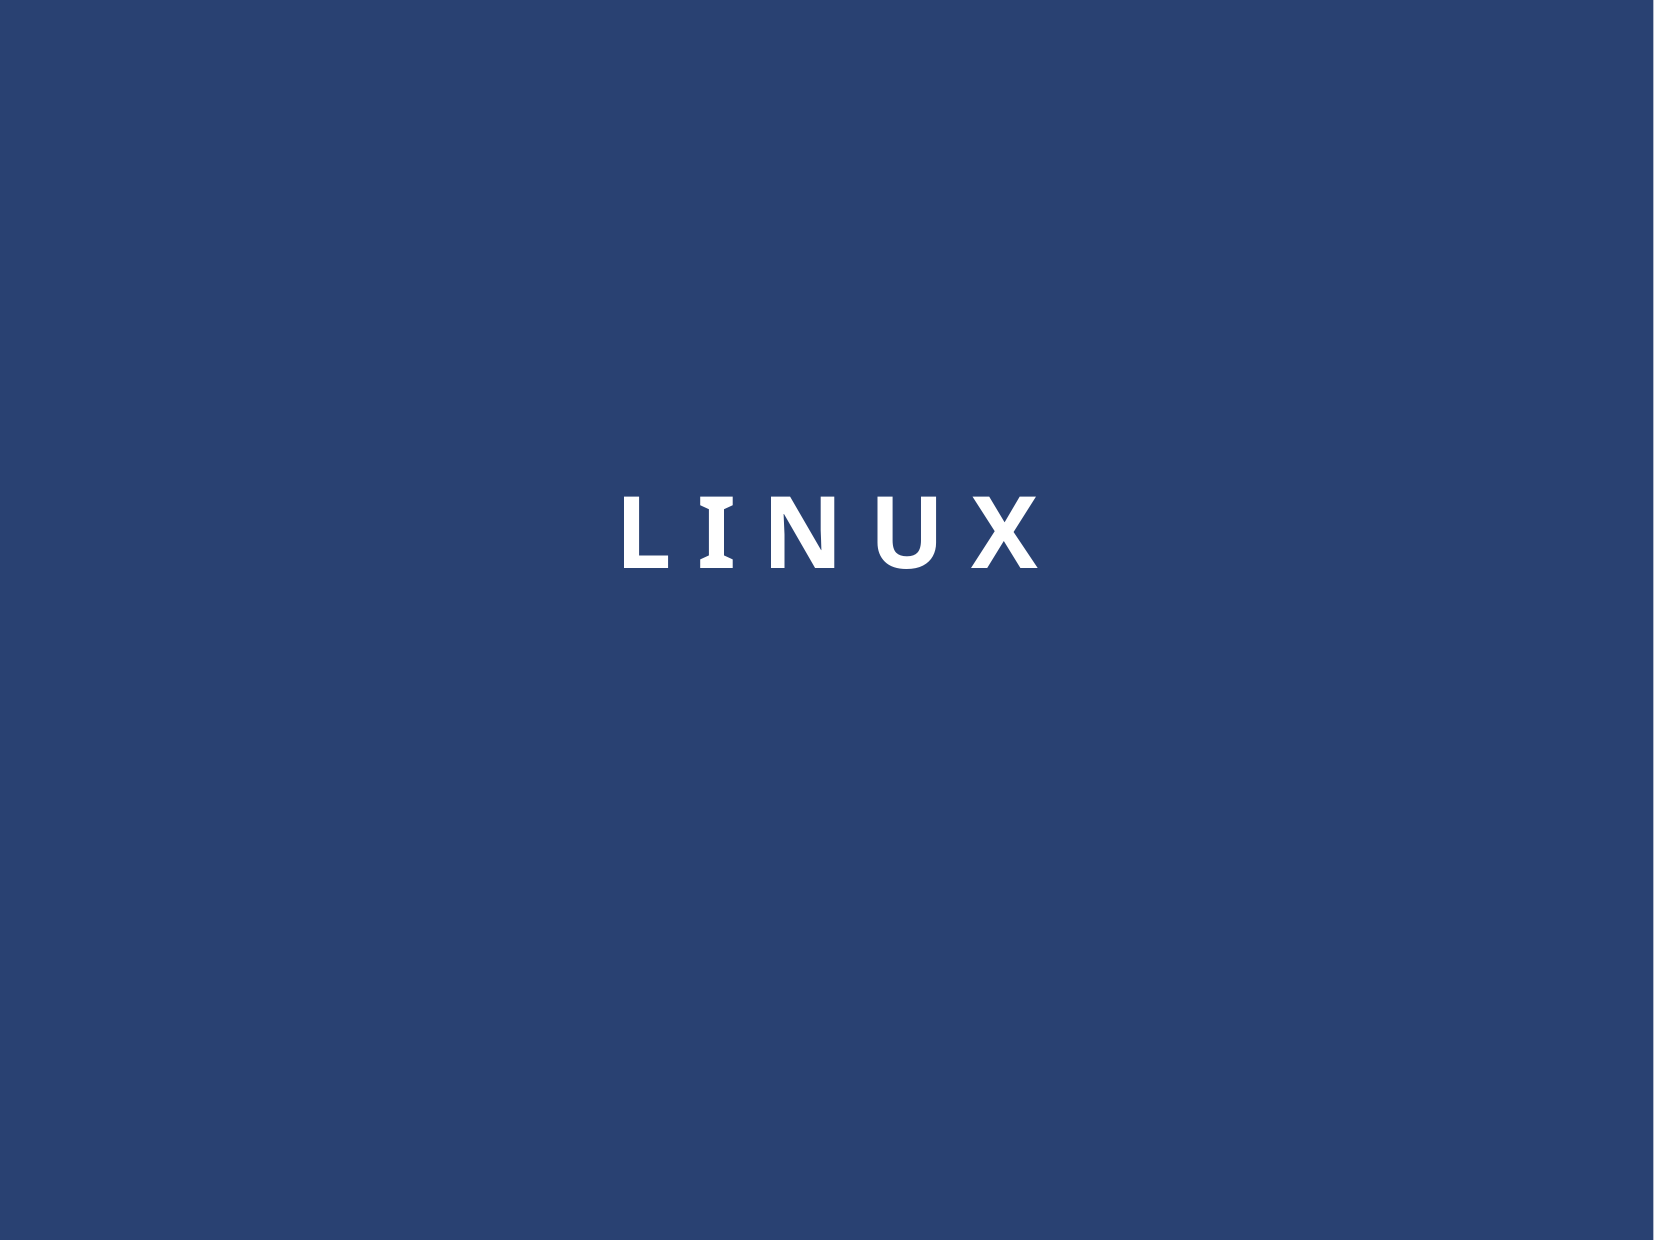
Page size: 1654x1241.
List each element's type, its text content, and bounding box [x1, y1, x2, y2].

subtitle L I N U X [82, 49, 1571, 1109]
